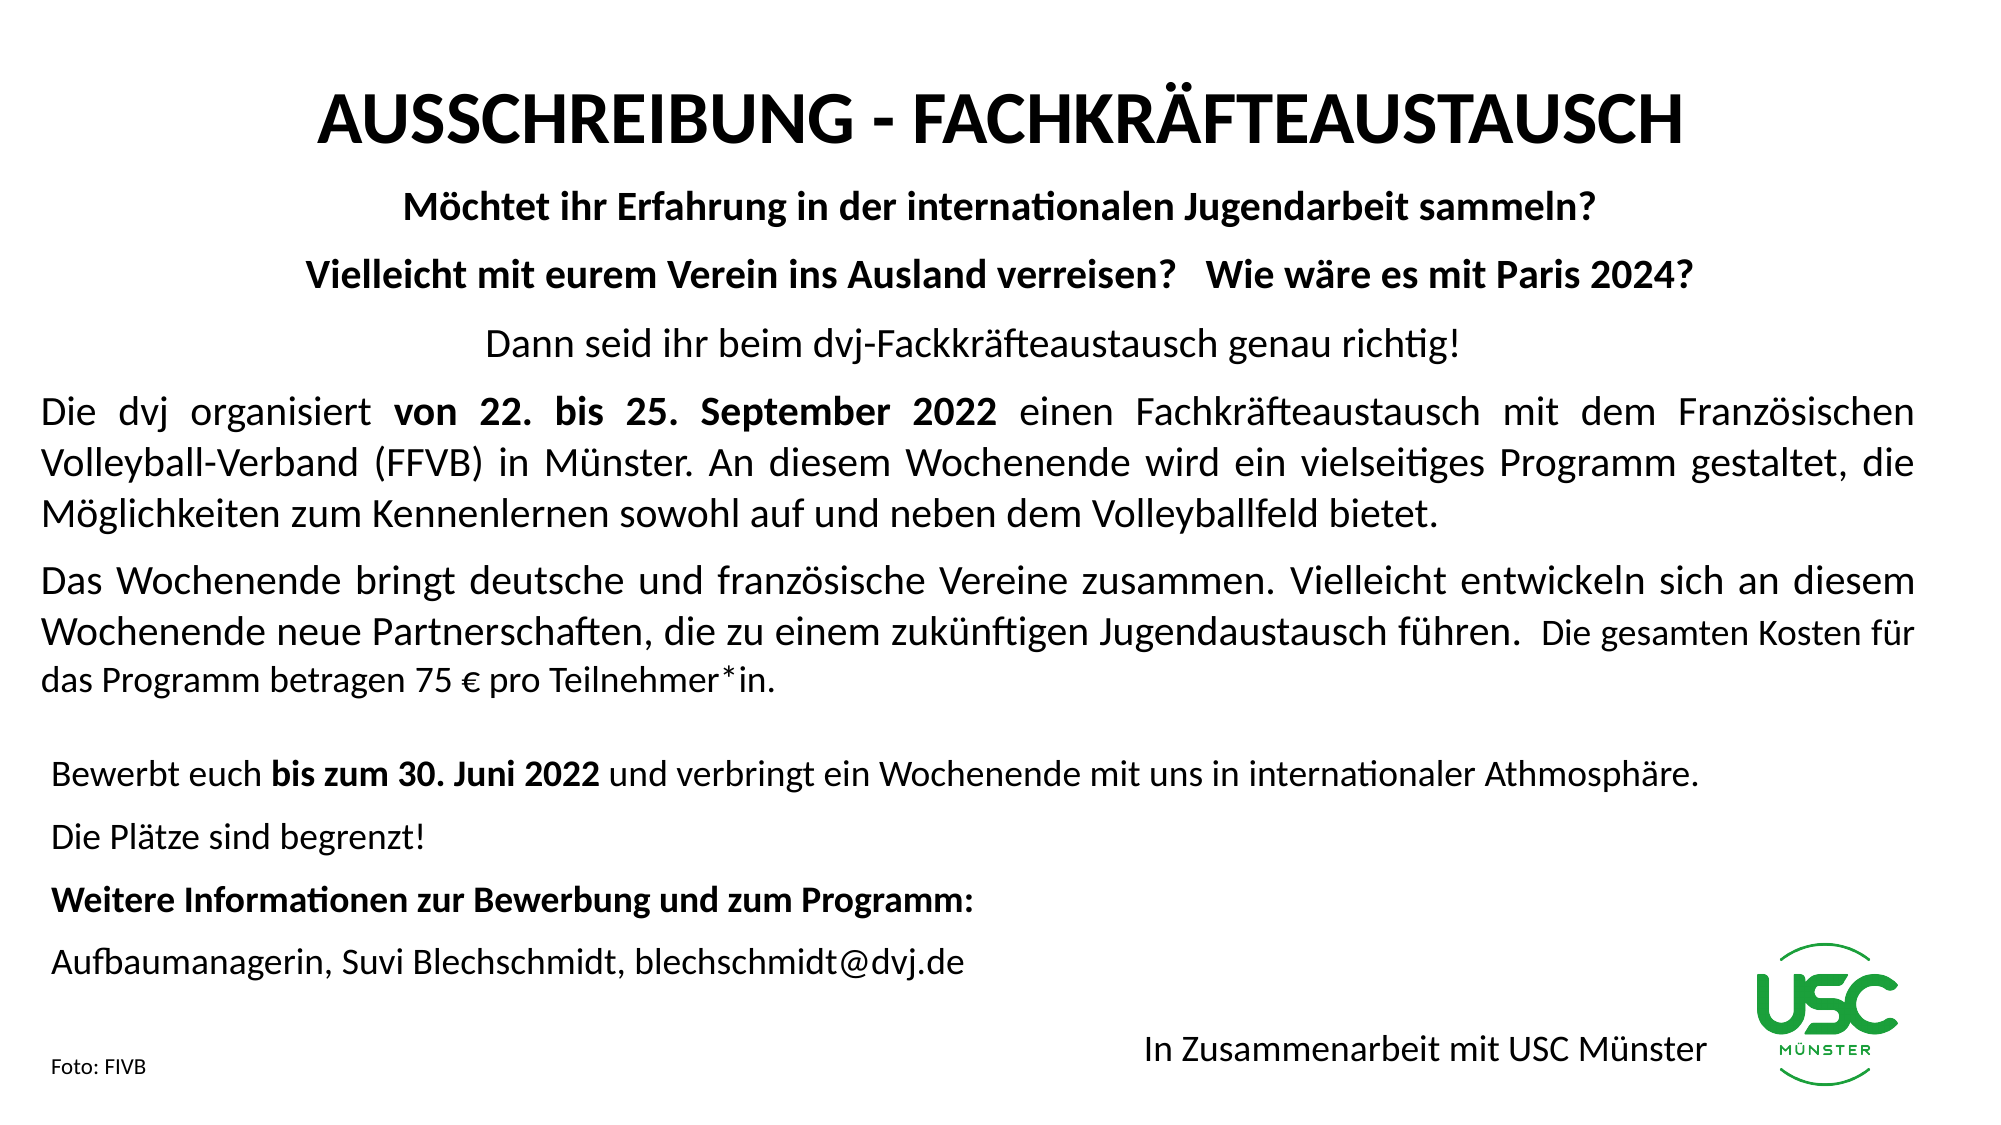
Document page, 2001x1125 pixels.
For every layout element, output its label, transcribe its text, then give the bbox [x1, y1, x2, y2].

text_box In Zusammenarbeit mit USC Münster [1129, 1016, 1686, 1078]
text_box Bewerbt euch bis zum 30. Juni 2022 und verbringt ein Wochenende mit uns in internationaler Athmosphäre. Die Plätze sind begrenzt! Weitere Informationen zur Bewerbung und zum Programm: Aufbaumanagerin, Suvi Blechschmidt, blechschmidt@dvj.de [35, 741, 1938, 991]
text_box Möchtet ihr Erfahrung in der internationalen Jugendarbeit sammeln? Vielleicht mit eurem Verein ins Ausland verreisen? Wie wäre es mit Paris 2024? [25, 170, 1975, 304]
text_box Foto: FIVB [35, 1043, 180, 1087]
text_box Dann seid ihr beim dvj-Fackkräfteaustausch genau richtig! Die dvj organisiert von 22. bis 25. September 2022 einen Fachkräfteaustausch mit dem Französischen Volleyball-Verband (FFVB) in Münster. An diesem Wochenende wird ein vielseitiges Programm gestaltet, die Möglichkeiten zum Kennenlernen sowohl auf und neben dem Volleyballfeld bietet. Das Wochenende bringt deutsche und französische Vereine zusammen. Vielleicht entwickeln sich an diesem Wochenende neue Partnerschaften, die zu einem zukünftigen Jugendaustausch führen. Die gesamten Kosten für das Programm betragen 75 € pro Teilnehmer*in. [25, 307, 1957, 715]
picture [1686, 873, 1969, 1125]
text_box AUSSCHREIBUNG - FACHKRÄFTEAUSTAUSCH [203, 60, 1801, 167]
